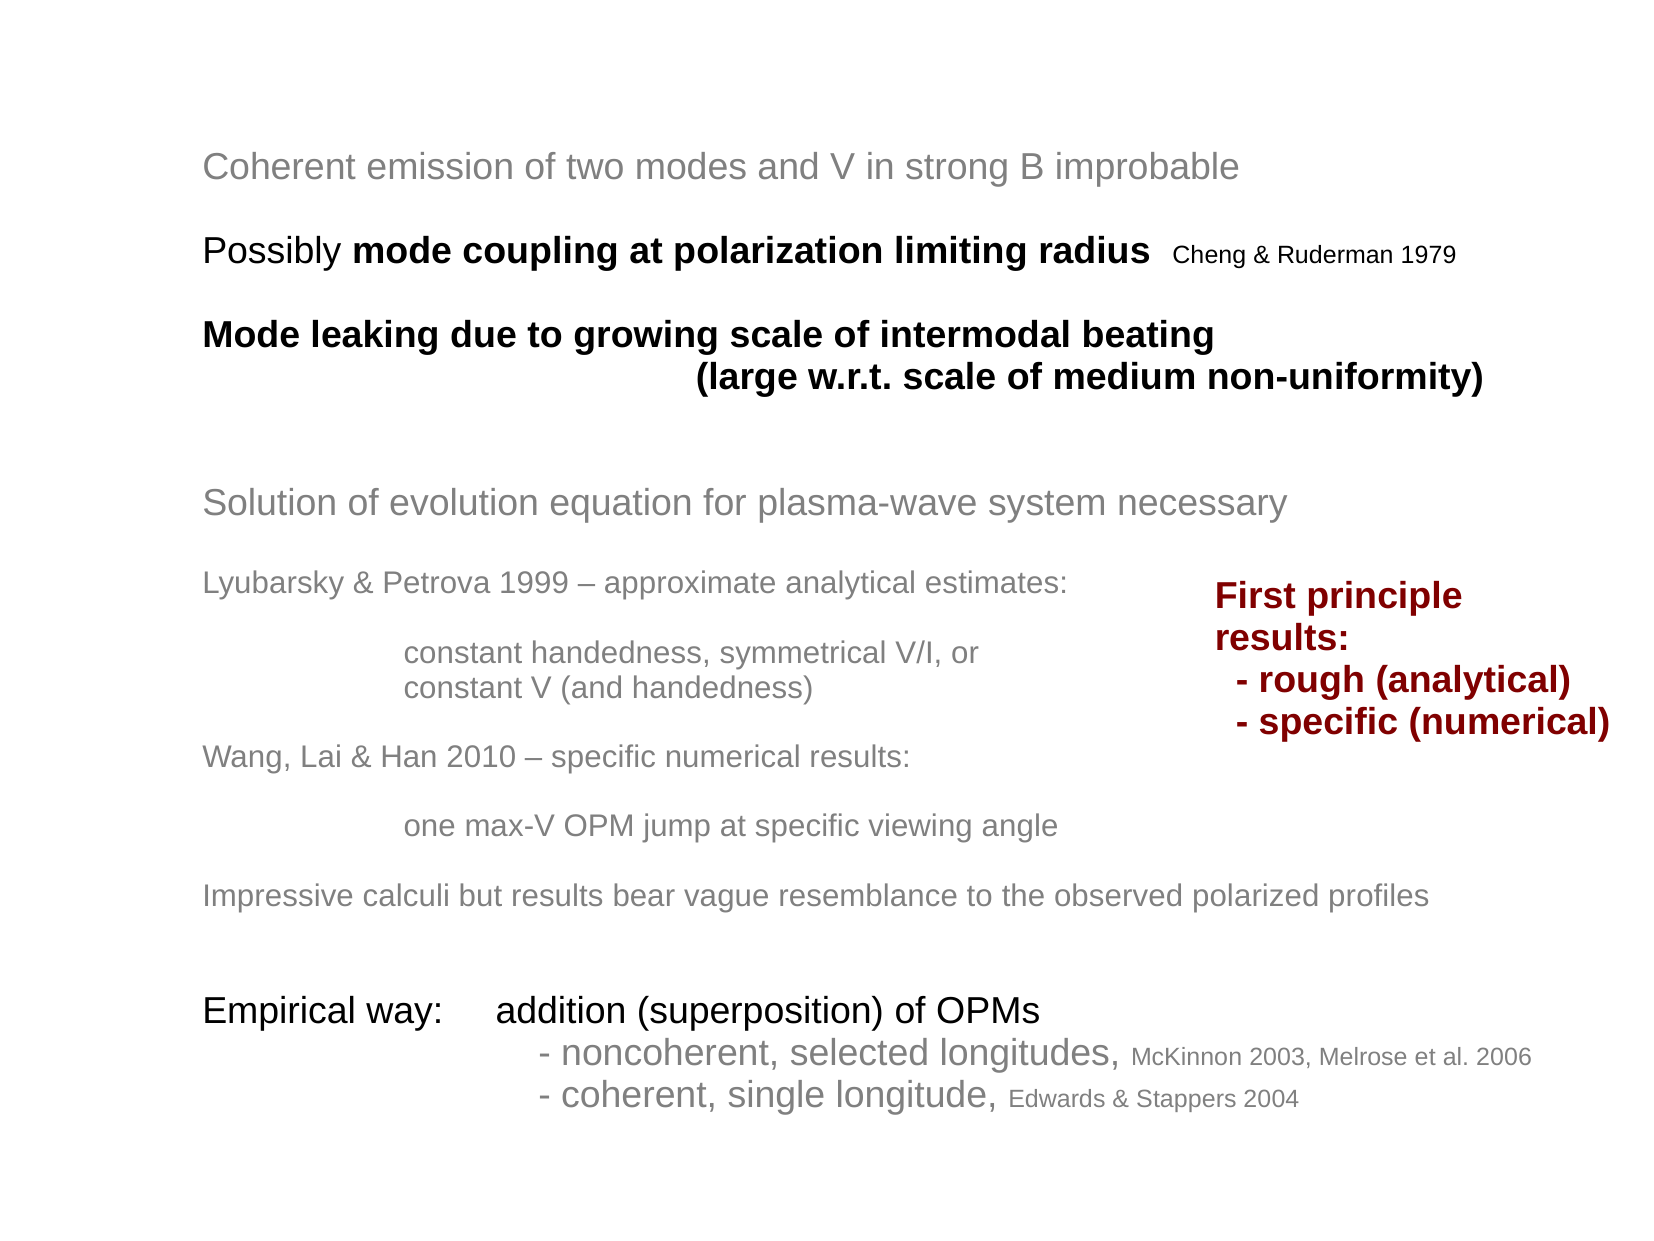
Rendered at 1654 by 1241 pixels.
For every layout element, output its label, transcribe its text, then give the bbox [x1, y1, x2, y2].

text_box First principle results: - rough (analytical) - specific (numerical) [1200, 567, 1626, 751]
text_box Coherent emission of two modes and V in strong B improbable Possibly mode coupling at polarization limiting radius Cheng & Ruderman 1979 Mode leaking due to growing scale of intermodal beating (large w.r.t. scale of medium non-uniformity) Solution of evolution equation for plasma-wave system necessary Lyubarsky & Petrova 1999 – approximate analytical estimates: constant handedness, symmetrical V/I, or constant V (and handedness) Wang, Lai & Han 2010 – specific numerical results: one max-V OPM jump at specific viewing angle Impressive calculi but results bear vague resemblance to the observed polarized profiles Empirical way: addition (superposition) of OPMs - noncoherent, selected longitudes, McKinnon 2003, Melrose et al. 2006 - coherent, single longitude, Edwards & Stappers 2004 [187, 138, 1608, 1207]
